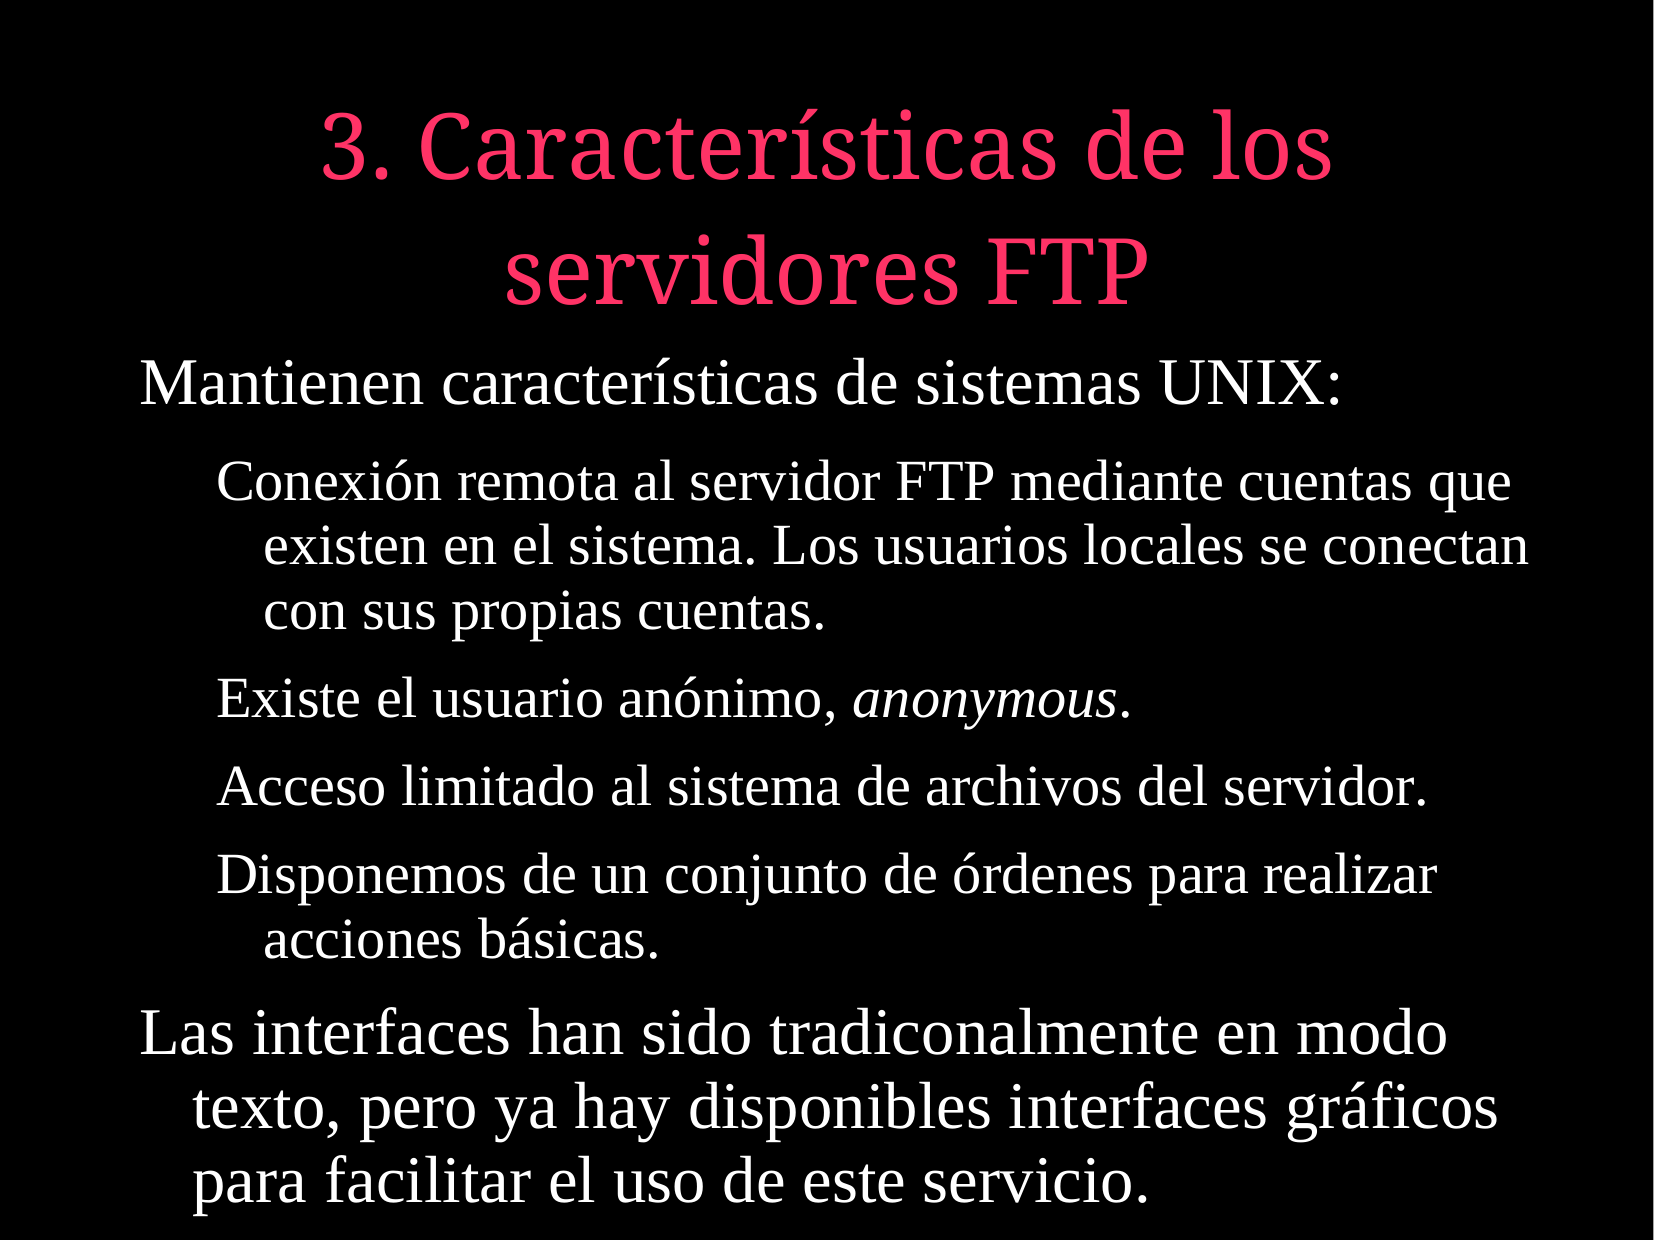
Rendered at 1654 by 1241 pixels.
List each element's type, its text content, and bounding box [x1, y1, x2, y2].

title 3. Características de los servidores FTP [121, 82, 1534, 331]
list Mantienen características de sistemas UNIX: Conexión remota al servidor FTP mediante cuentas que existen en el sistema. Los usuarios locales se conectan con sus propias cuentas. Existe el usuario anónimo, anonymous. Acceso limitado al sistema de archivos del servidor. Disponemos de un conjunto de órdenes para realizar acciones básicas. Las interfaces han sido tradiconalmente en modo texto, pero ya hay disponibles interfaces gráficos para facilitar el uso de este servicio. [121, 344, 1534, 1224]
